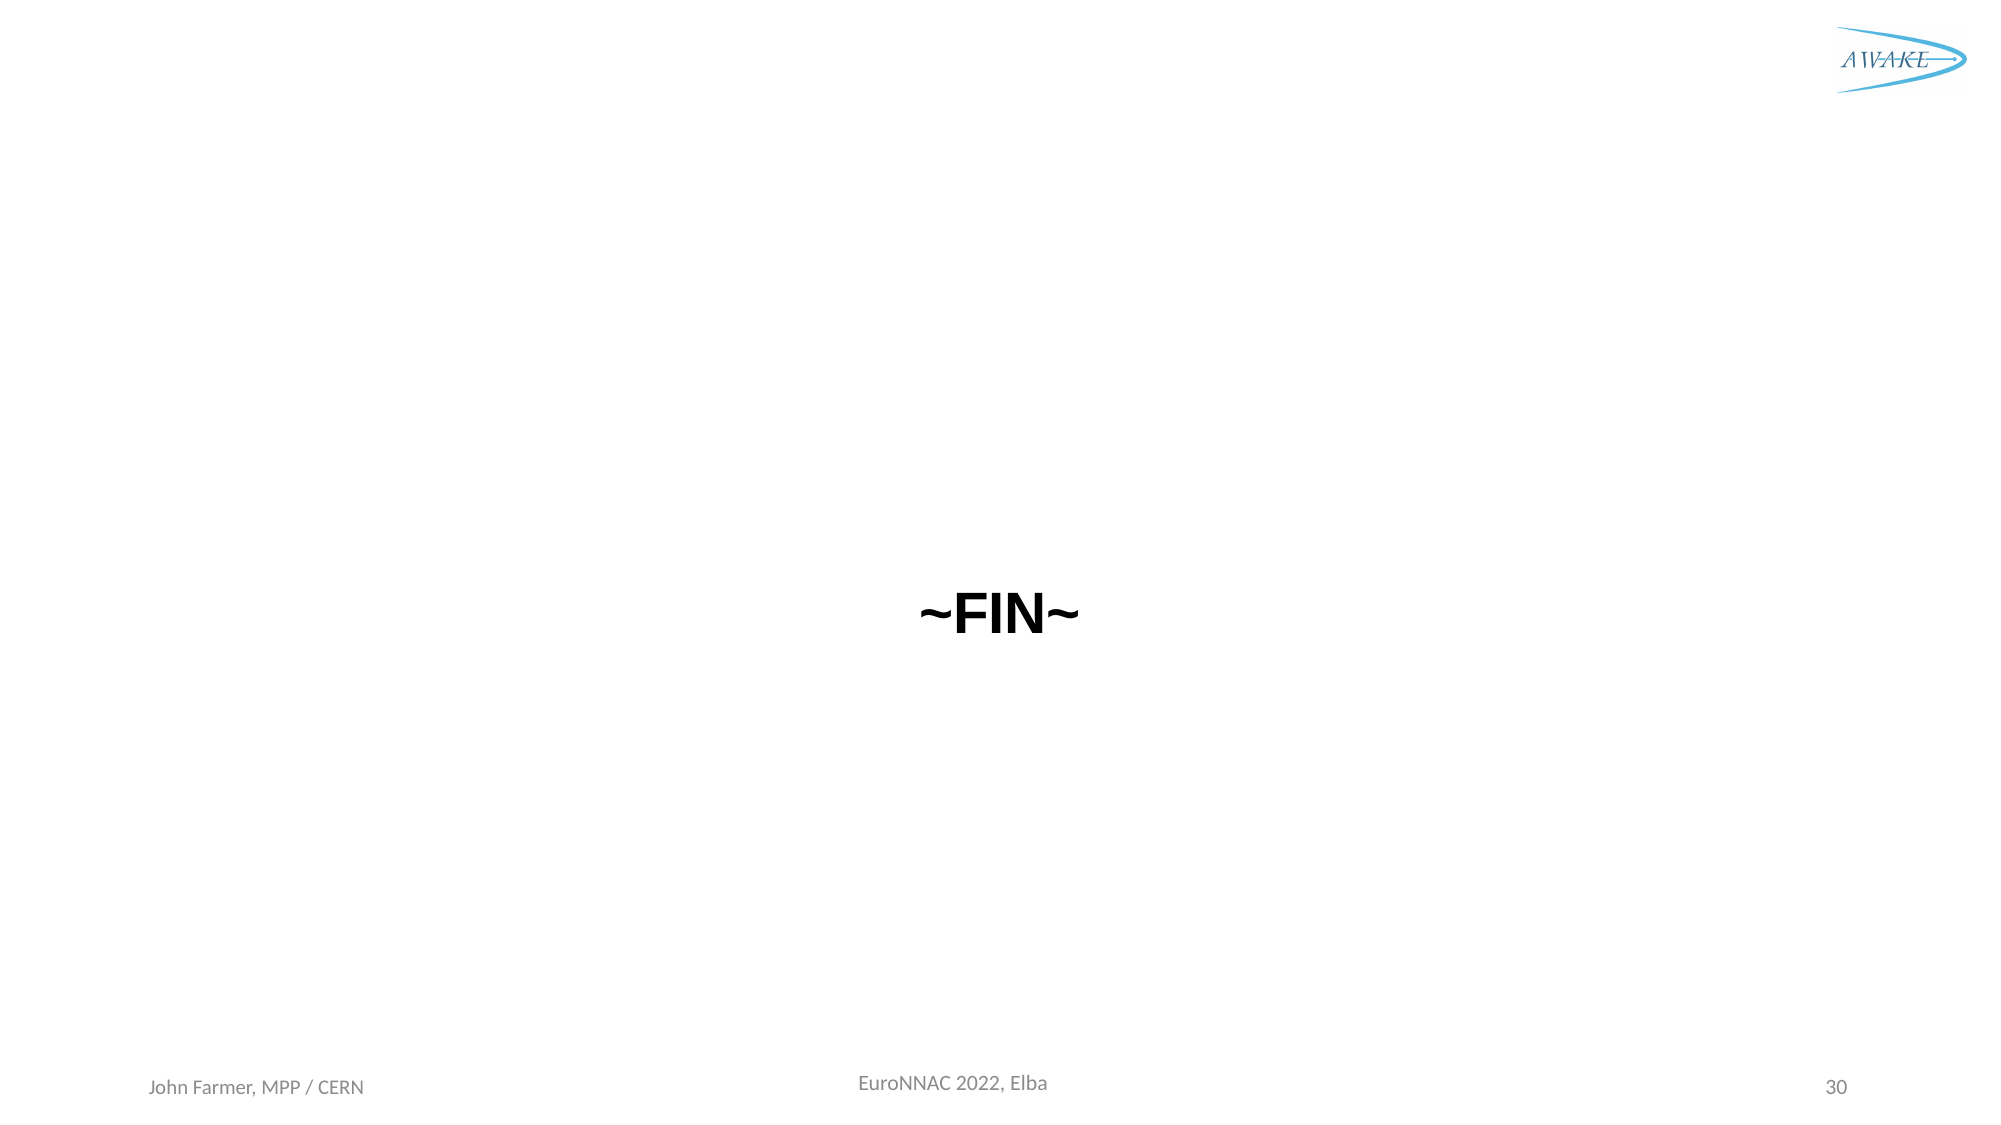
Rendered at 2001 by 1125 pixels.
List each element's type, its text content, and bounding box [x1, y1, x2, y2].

picture [1837, 27, 1967, 93]
list ~FIN~ [137, 192, 1863, 1028]
